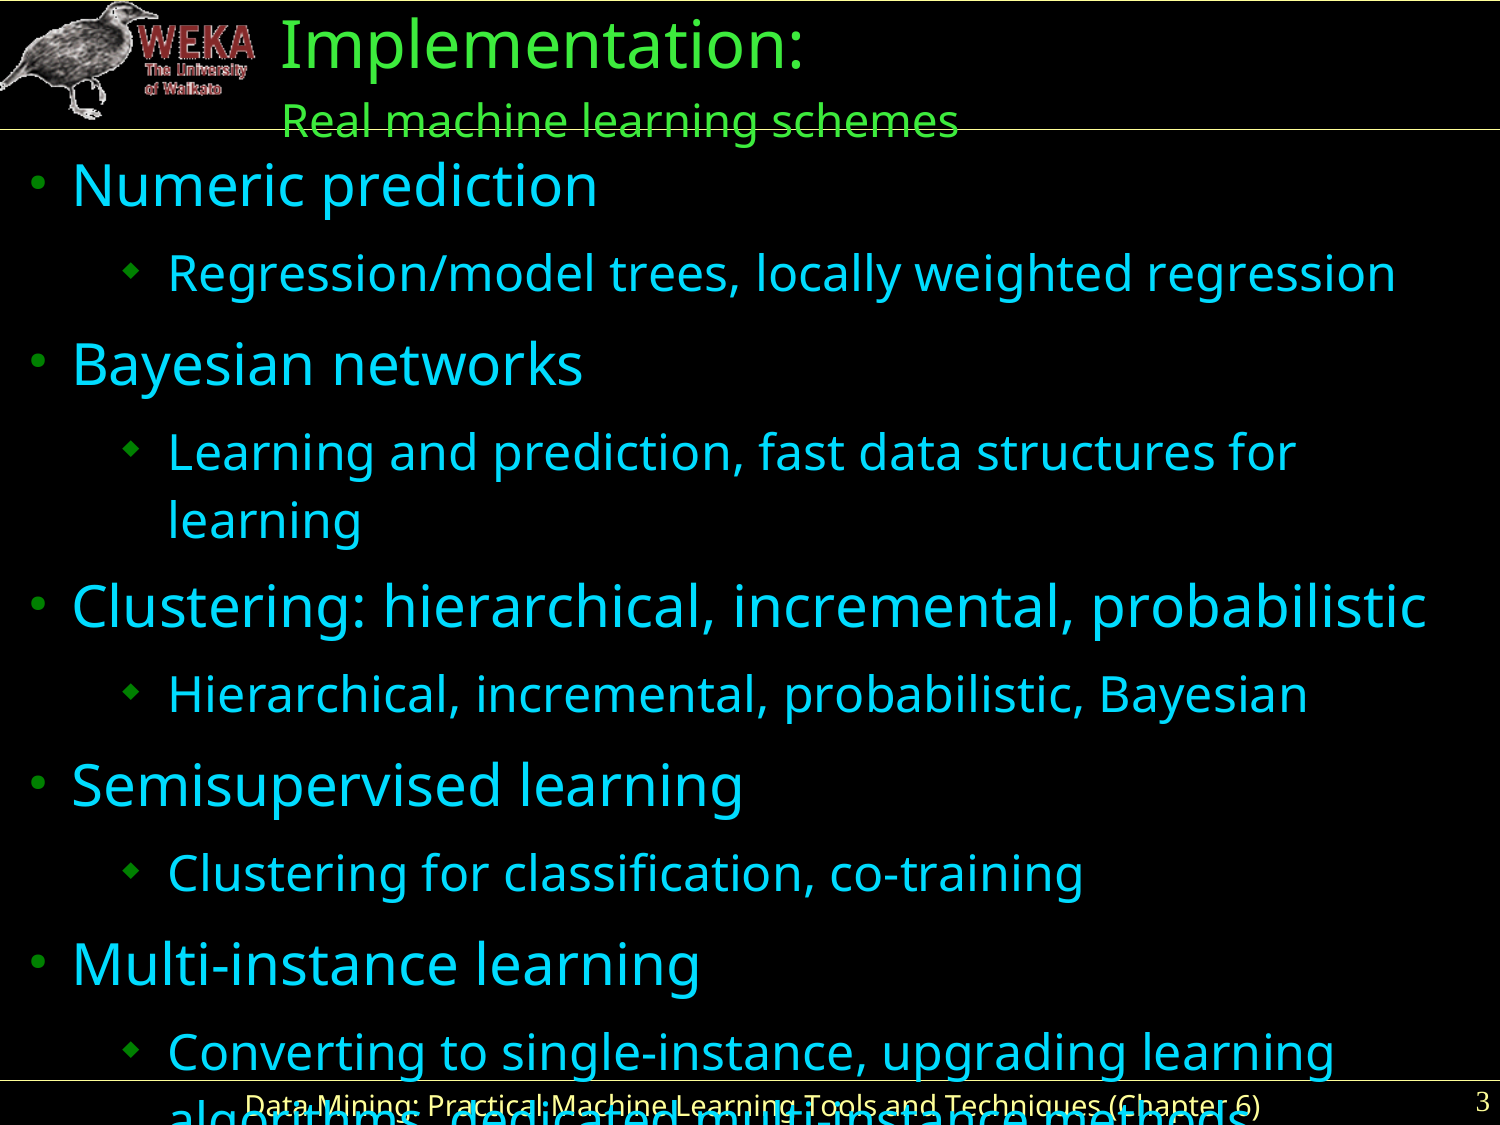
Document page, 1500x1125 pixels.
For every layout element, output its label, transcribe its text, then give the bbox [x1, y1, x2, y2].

list Numeric prediction Regression/model trees, locally weighted regression Bayesian networks Learning and prediction, fast data structures for learning Clustering: hierarchical, incremental, probabilistic Hierarchical, incremental, probabilistic, Bayesian Semisupervised learning Clustering for classification, co-training Multi-instance learning Converting to single-instance, upgrading learning algorithms, dedicated multi-instance methods [13, 136, 1495, 1115]
title Implementation: Real machine learning schemes [265, 0, 1500, 151]
picture [0, 1, 265, 129]
